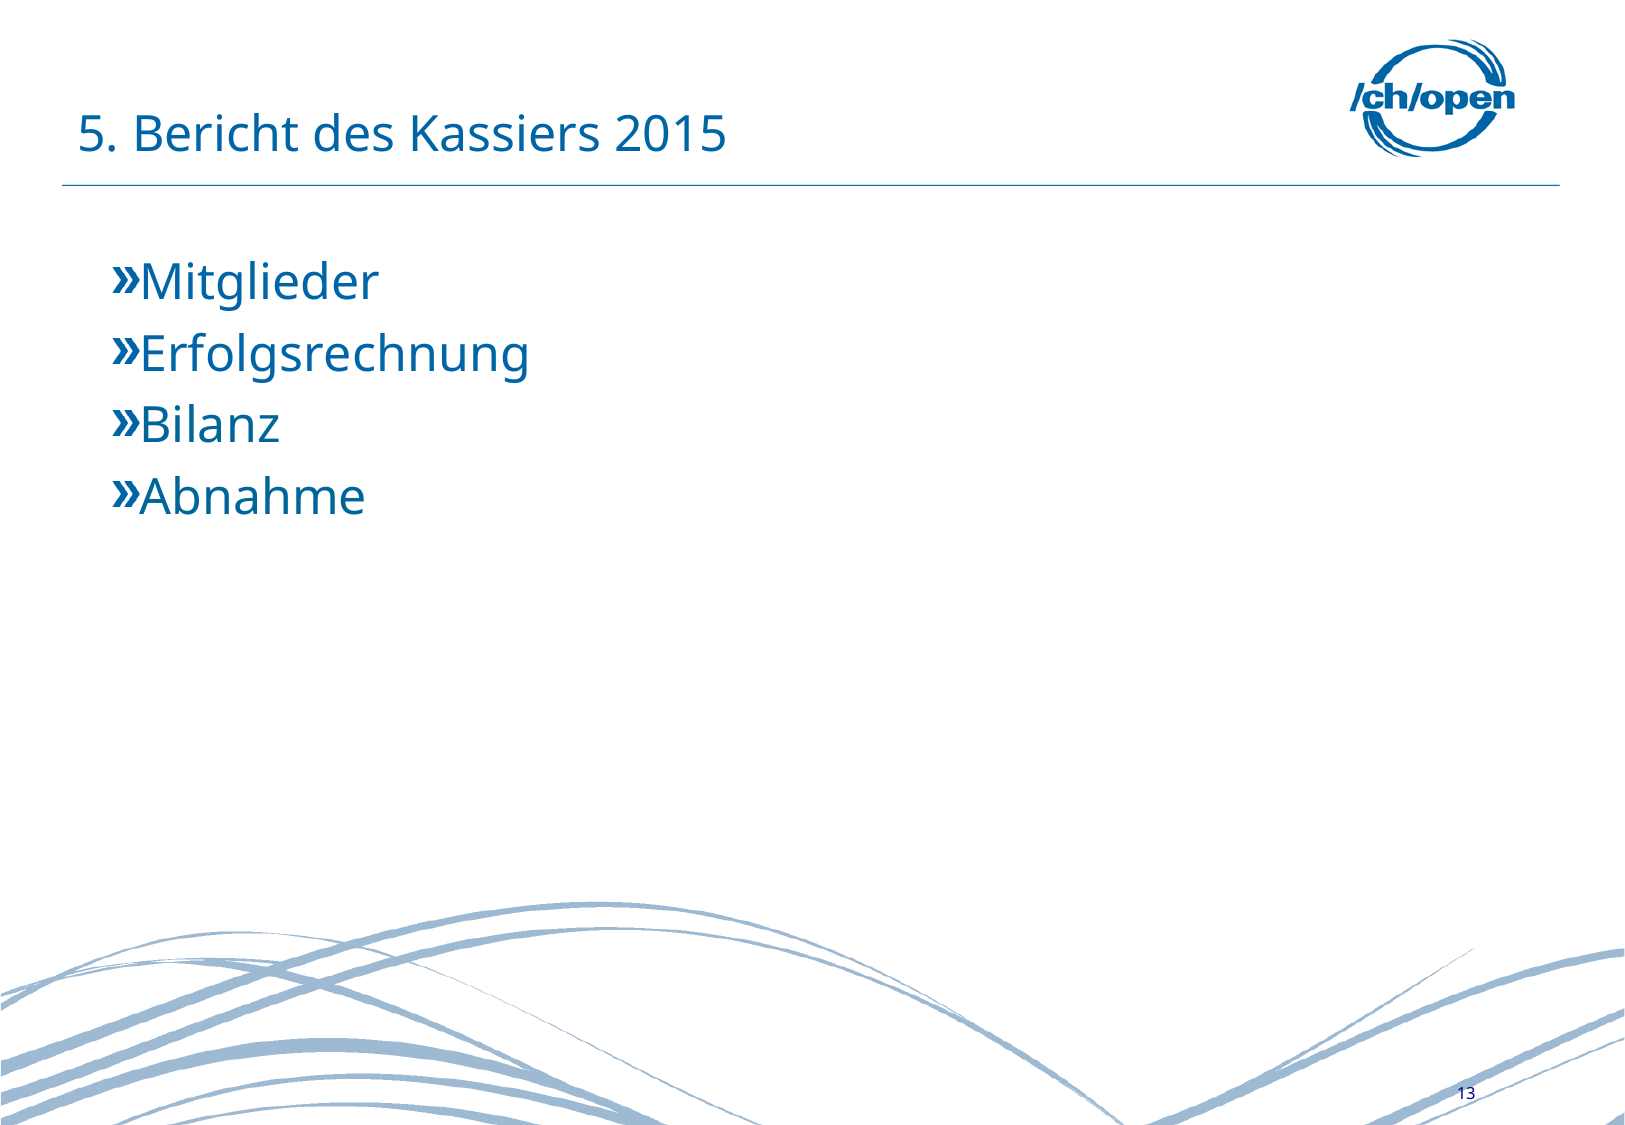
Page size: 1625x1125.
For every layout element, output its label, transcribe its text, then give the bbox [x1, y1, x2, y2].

list Mitglieder Erfolgsrechnung Bilanz Abnahme [112, 249, 1565, 1000]
title 5. Bericht des Kassiers 2015 [62, 67, 1325, 196]
